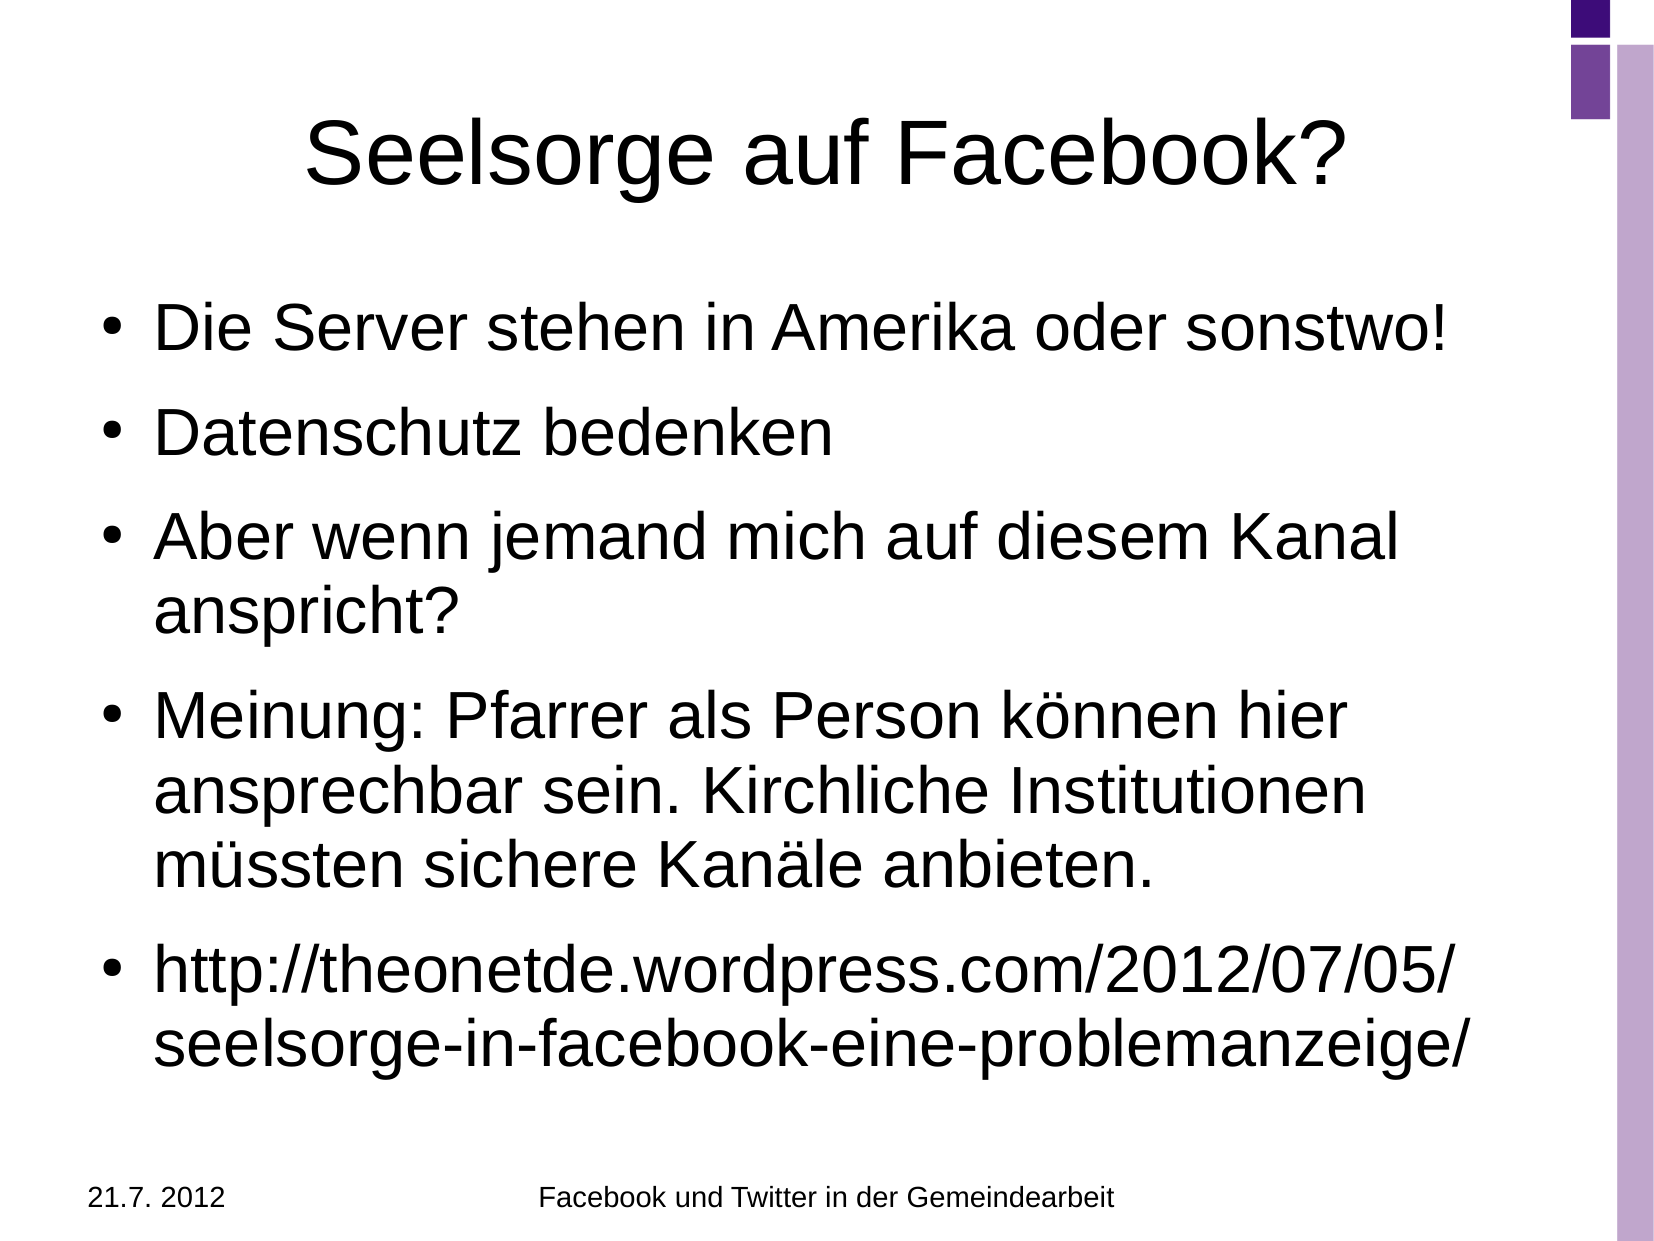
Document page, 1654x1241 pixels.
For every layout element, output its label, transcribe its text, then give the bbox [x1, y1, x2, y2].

title Seelsorge auf Facebook? [82, 49, 1571, 257]
list Die Server stehen in Amerika oder sonstwo! Datenschutz bedenken Aber wenn jemand mich auf diesem Kanal anspricht? Meinung: Pfarrer als Person können hier ansprechbar sein. Kirchliche Institutionen müssten sichere Kanäle anbieten. http://theonetde.wordpress.com/2012/07/05/seelsorge-in-facebook-eine-problemanzeige/ [82, 290, 1571, 1109]
picture [1571, 0, 1654, 1241]
